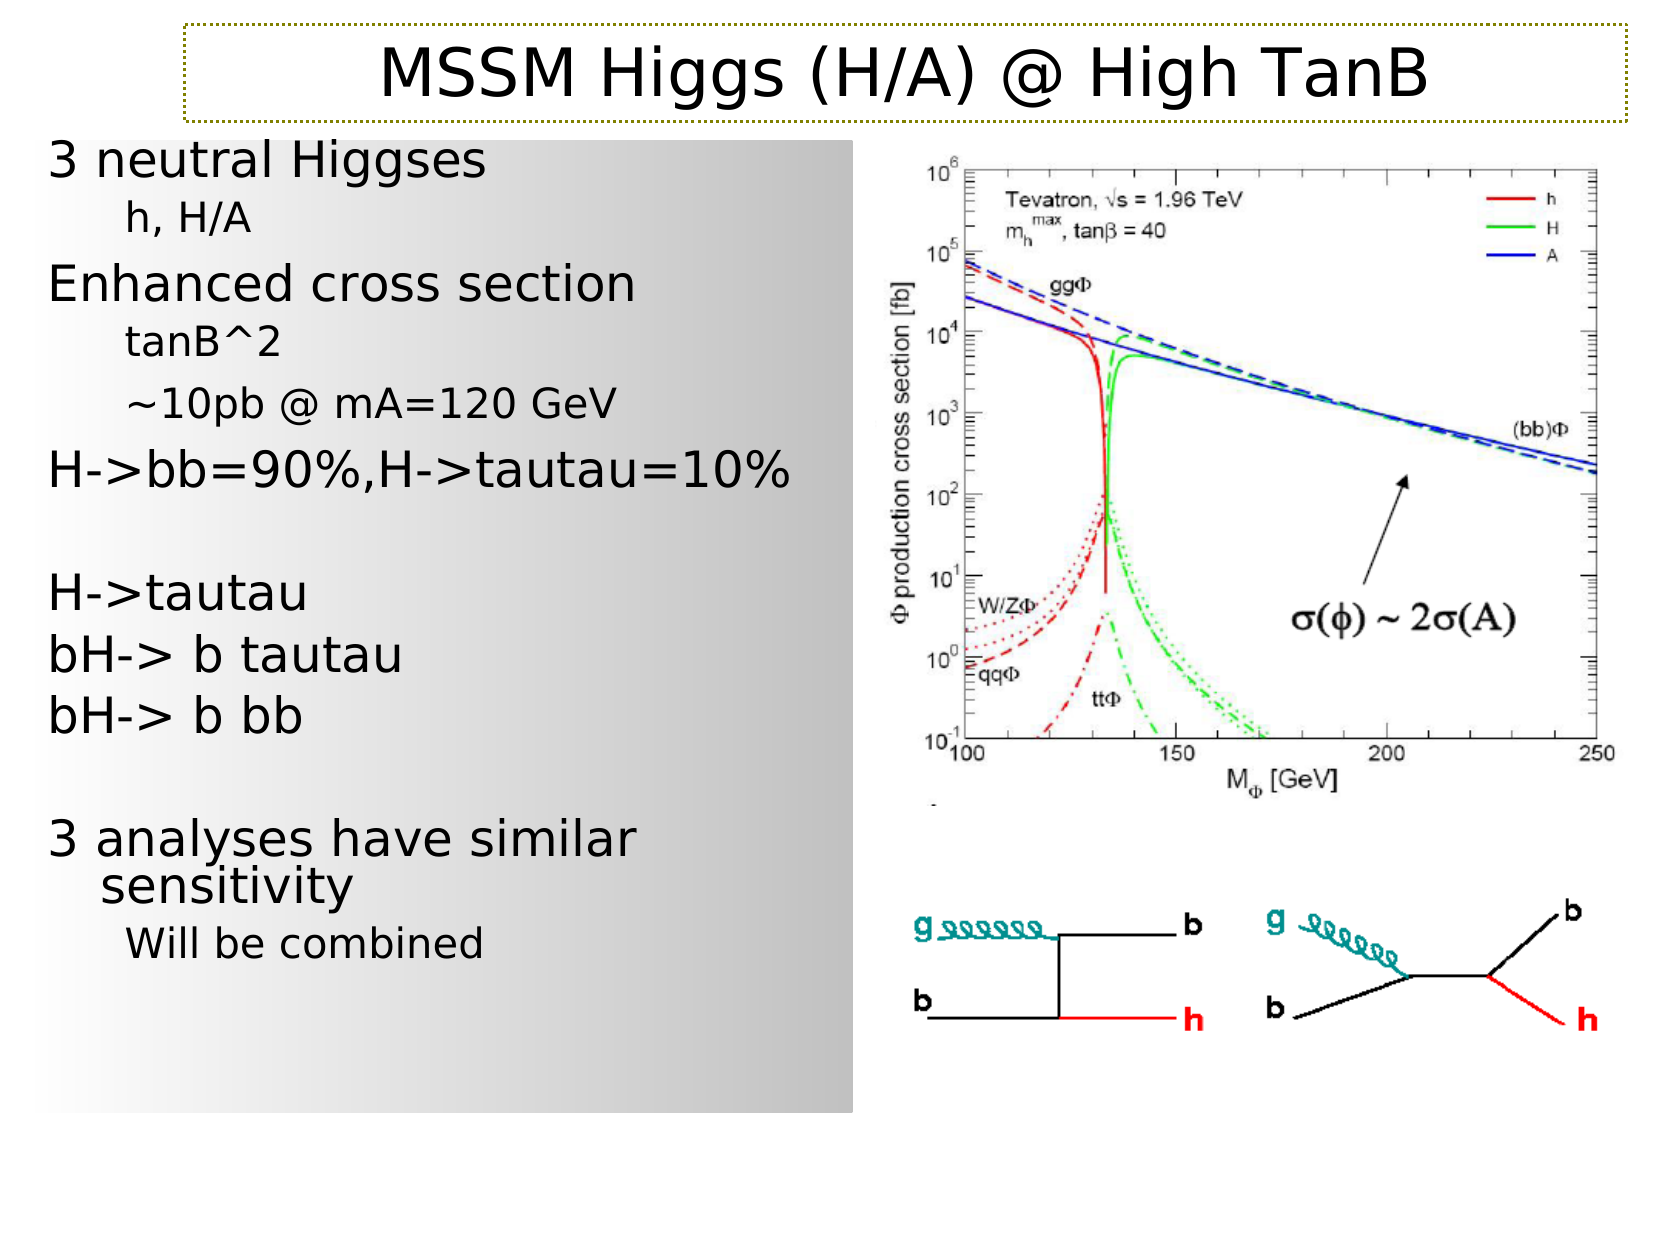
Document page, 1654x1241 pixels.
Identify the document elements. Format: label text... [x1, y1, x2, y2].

picture [868, 883, 1627, 1063]
picture [875, 153, 1633, 806]
list 3 neutral Higgses h, H/A Enhanced cross section tanB^2 ~10pb @ mA=120 GeV H->bb=90%,H->tautau=10% H->tautau bH-> b tautau bH-> b bb 3 analyses have similar sensitivity Will be combined [30, 140, 853, 1113]
title MSSM Higgs (H/A) @ High TanB [184, 24, 1627, 122]
